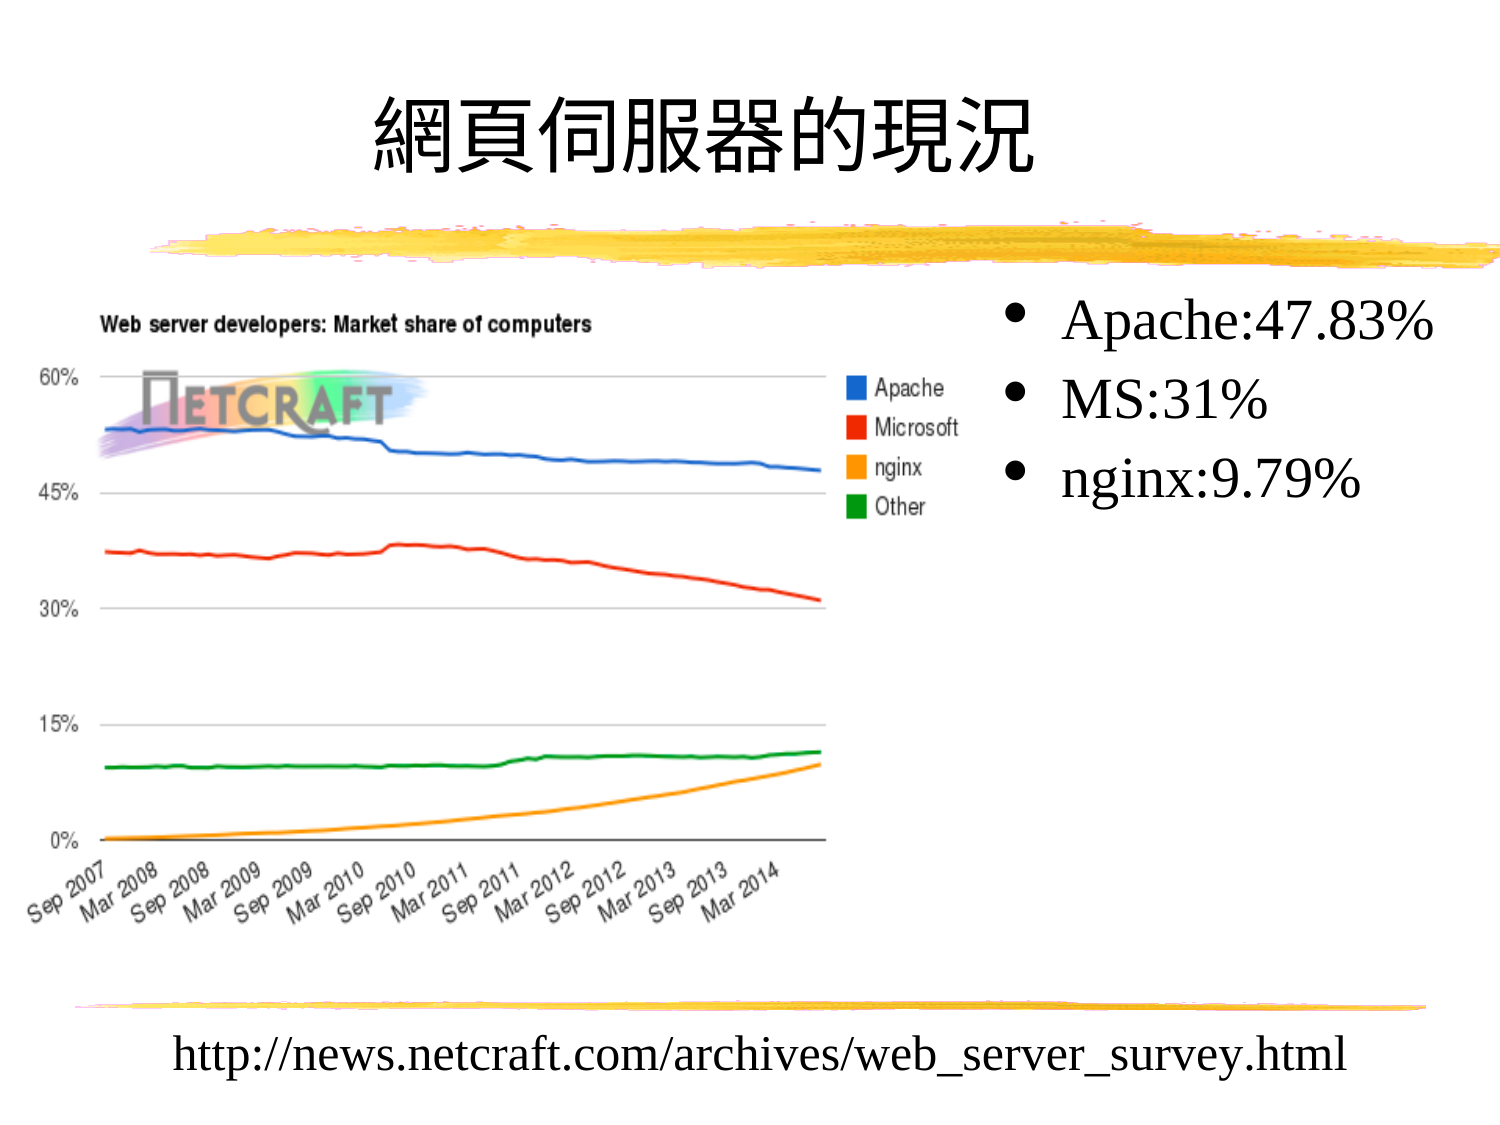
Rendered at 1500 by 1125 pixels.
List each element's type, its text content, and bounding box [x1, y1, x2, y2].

picture [75, 999, 1426, 1013]
picture [11, 295, 975, 945]
text_box http://news.netcraft.com/archives/web_server_survey.html [172, 1026, 1345, 1082]
list Apache:47.83% MS:31% nginx:9.79% [1005, 287, 1449, 963]
title 網頁伺服器的現況 [66, 30, 1342, 231]
picture [150, 215, 1500, 279]
